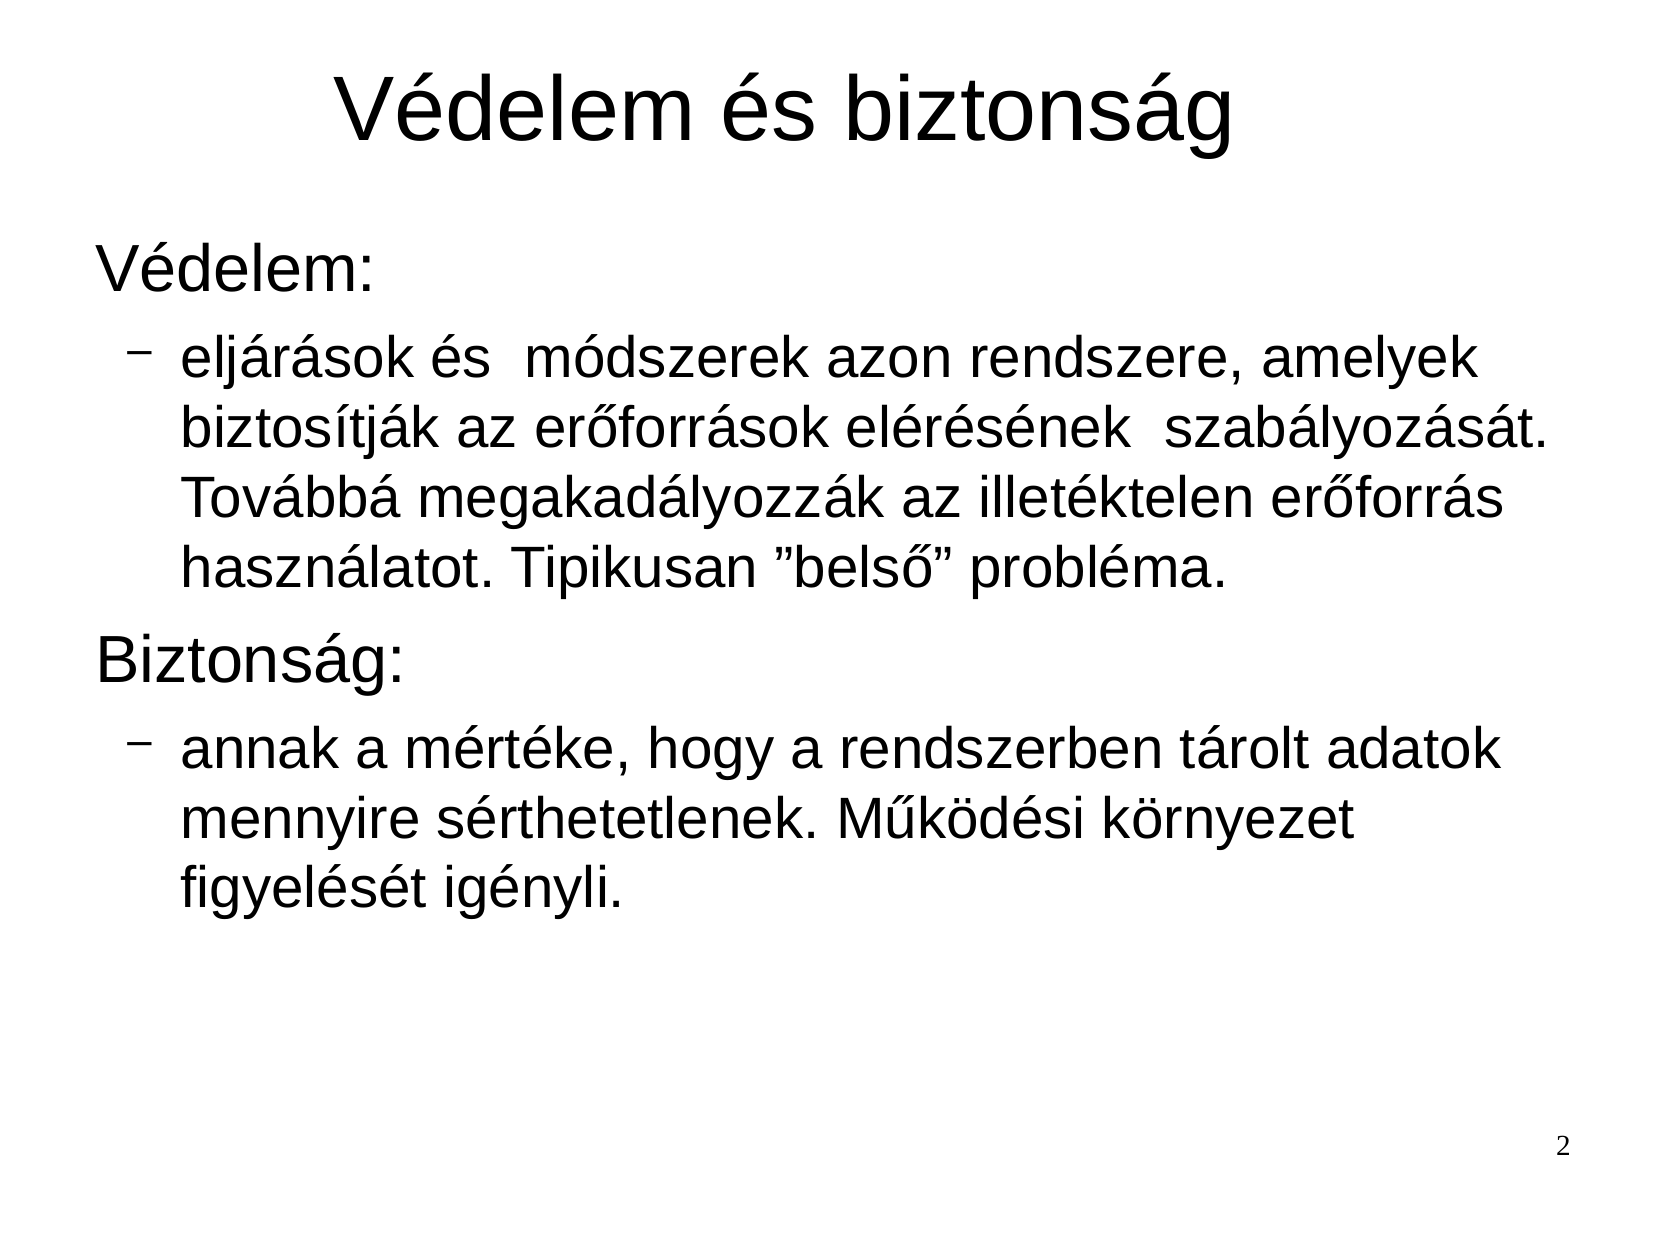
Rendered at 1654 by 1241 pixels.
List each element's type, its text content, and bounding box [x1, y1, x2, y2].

list Védelem: eljárások és módszerek azon rendszere, amelyek biztosítják az erőforrások elérésének szabályozását. Továbbá megakadályozzák az illetéktelen erőforrás használatot. Tipikusan ”belső” probléma. Biztonság: annak a mértéke, hogy a rendszerben tárolt adatok mennyire sérthetetlenek. Működési környezet figyelését igényli. [24, 217, 1630, 1142]
title Védelem és biztonság [82, 0, 1489, 207]
